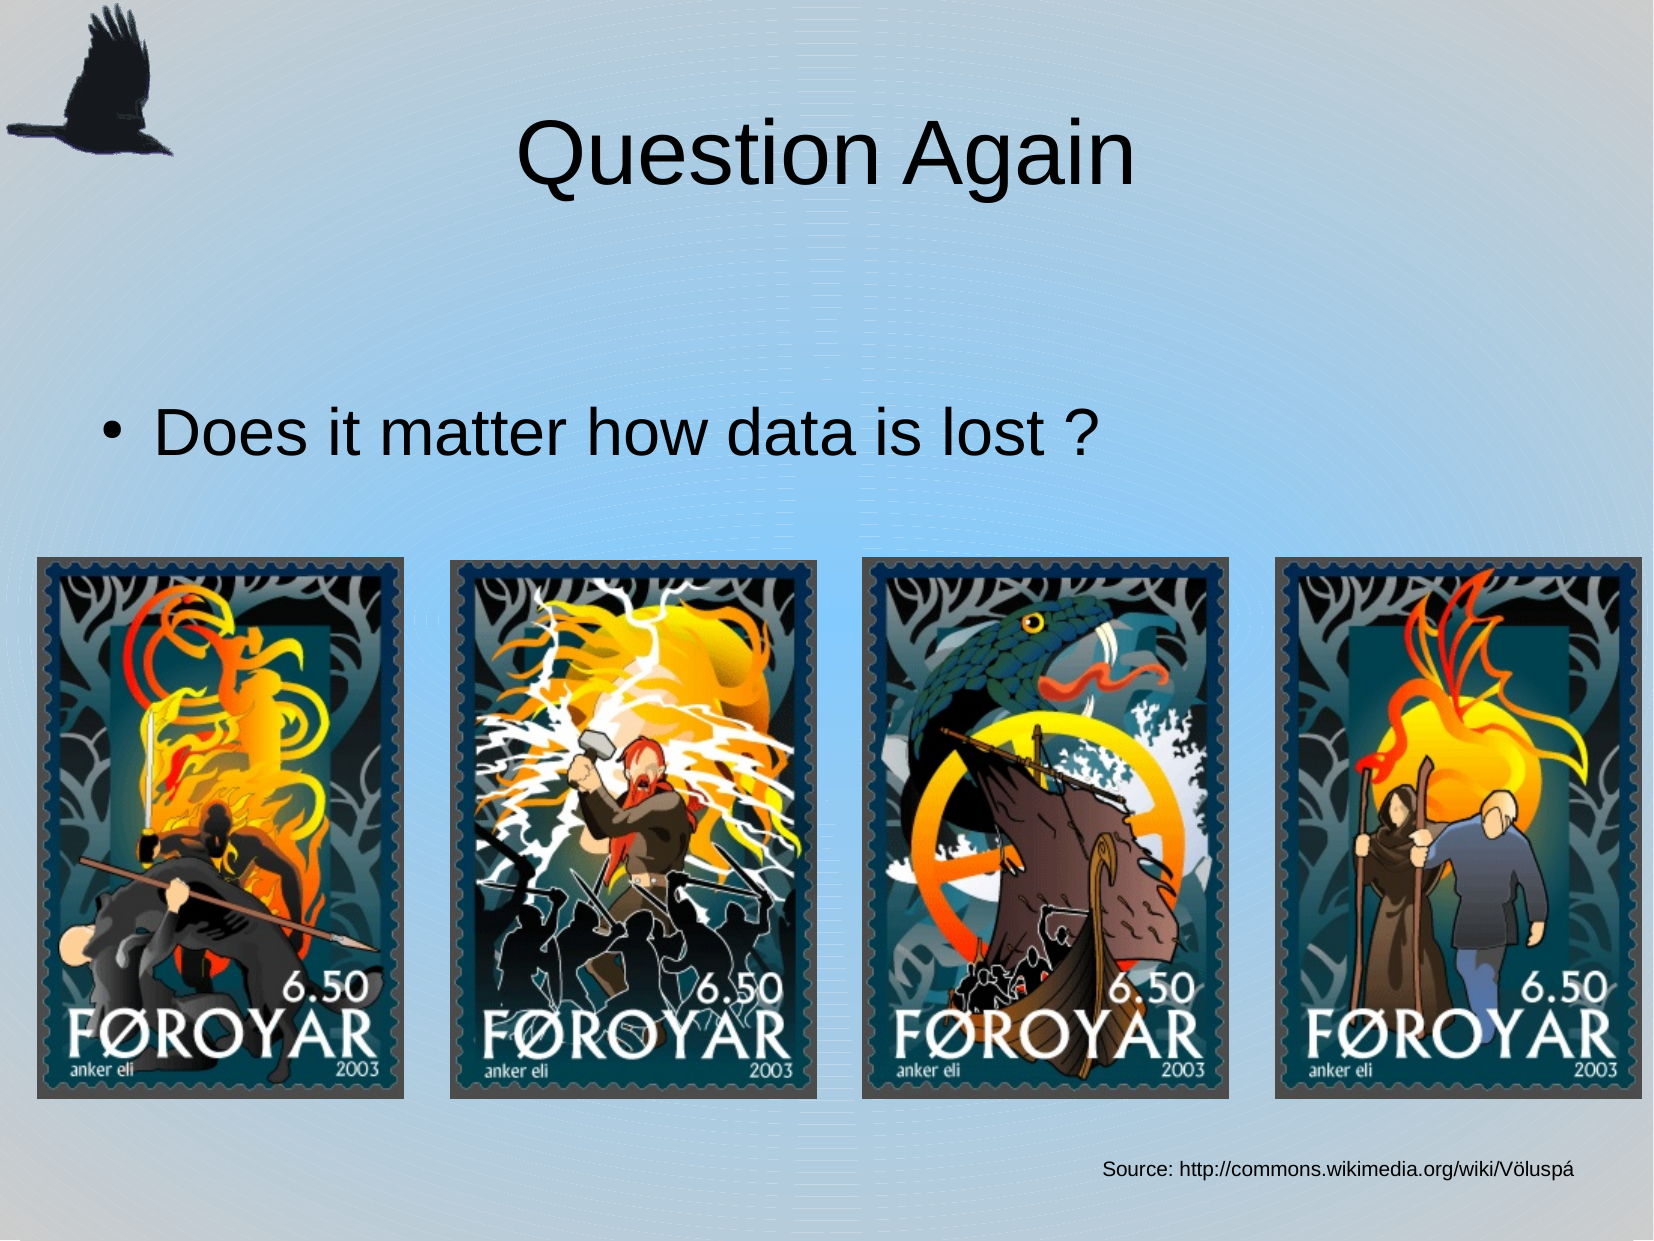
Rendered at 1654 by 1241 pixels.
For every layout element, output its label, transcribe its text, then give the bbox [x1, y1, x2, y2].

title Question Again [82, 49, 1571, 257]
picture [862, 557, 1229, 1099]
picture [0, 0, 178, 160]
picture [37, 557, 404, 1099]
list Does it matter how data is lost ? [82, 290, 1571, 1109]
picture [450, 560, 817, 1099]
text_box Source: http://commons.wikimedia.org/wiki/Völuspá [1087, 1149, 1627, 1201]
picture [1275, 557, 1642, 1099]
